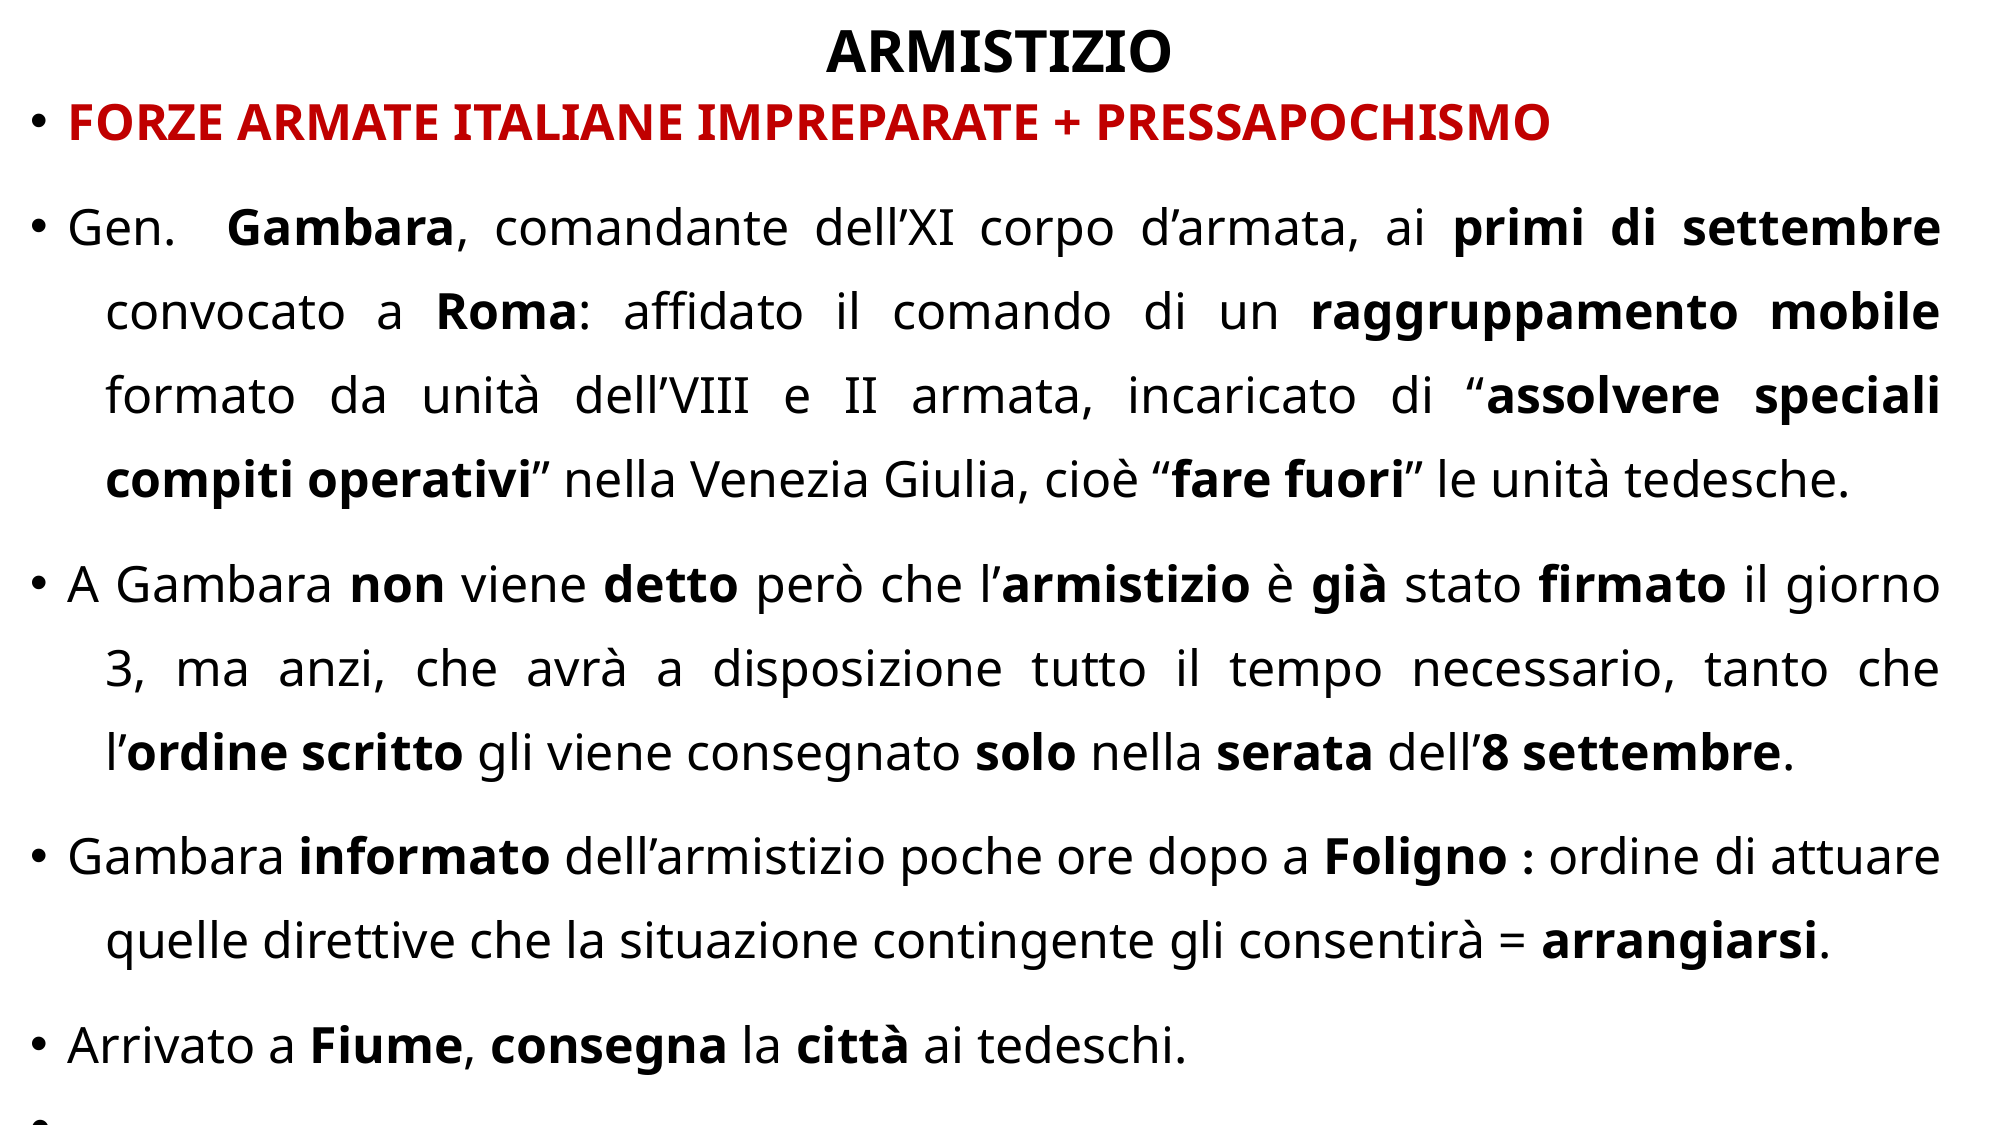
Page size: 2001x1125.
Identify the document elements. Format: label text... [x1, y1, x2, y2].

title ARMISTIZIO [137, 14, 1863, 84]
list FORZE ARMATE ITALIANE IMPREPARATE + PRESSAPOCHISMO Gen. Gambara, comandante dell’XI corpo d’armata, ai primi di settembre convocato a Roma: affidato il comando di un raggruppamento mobile formato da unità dell’VIII e II armata, incaricato di “assolvere speciali compiti operativi” nella Venezia Giulia, cioè “fare fuori” le unità tedesche. A Gambara non viene detto però che l’armistizio è già stato firmato il giorno 3, ma anzi, che avrà a disposizione tutto il tempo necessario, tanto che l’ordine scritto gli viene consegnato solo nella serata dell’8 settembre. Gambara informato dell’armistizio poche ore dopo a Foligno : ordine di attuare quelle direttive che la situazione contingente gli consentirà = arrangiarsi. Arrivato a Fiume, consegna la città ai tedeschi. [15, 94, 1957, 1111]
